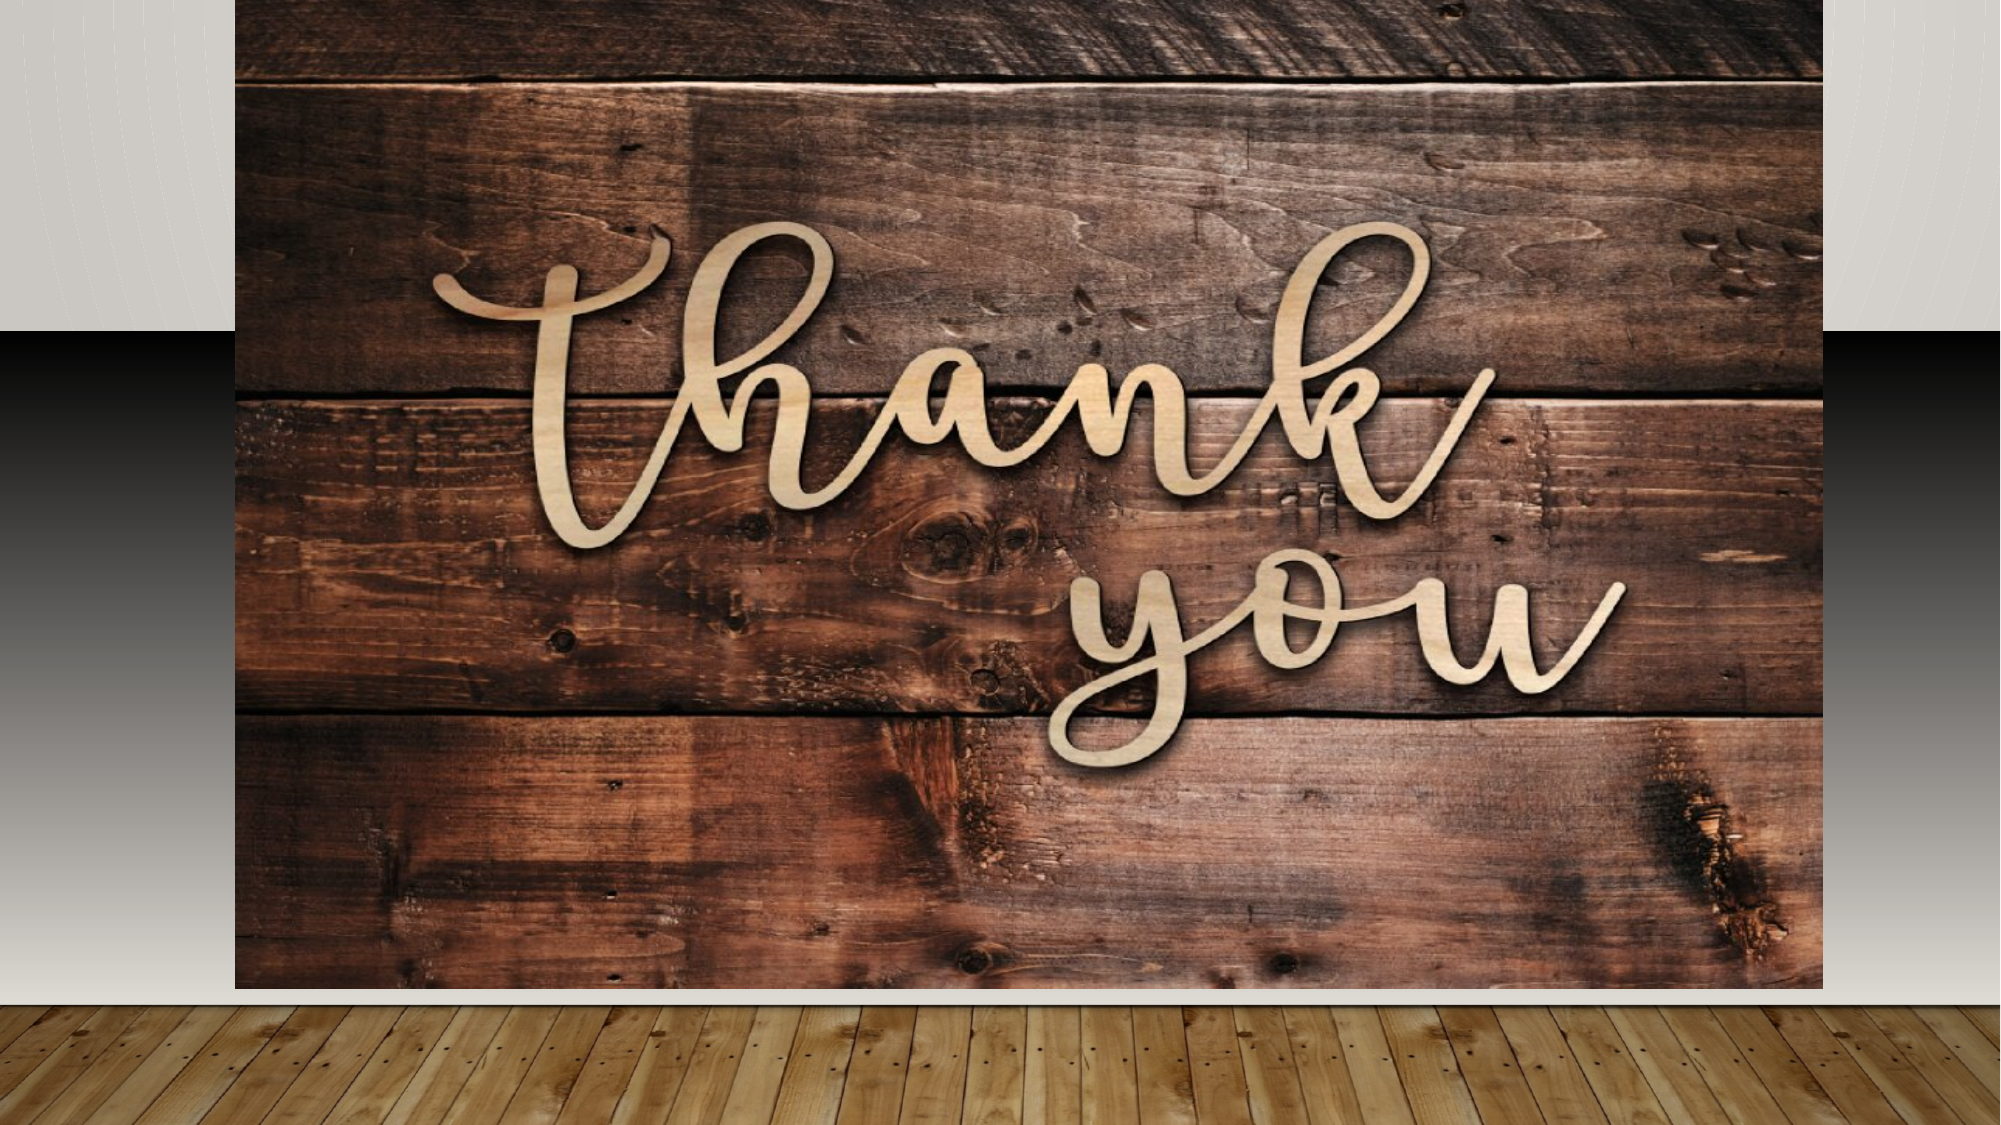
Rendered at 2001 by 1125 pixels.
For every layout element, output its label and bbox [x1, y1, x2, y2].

picture [235, 0, 1823, 989]
